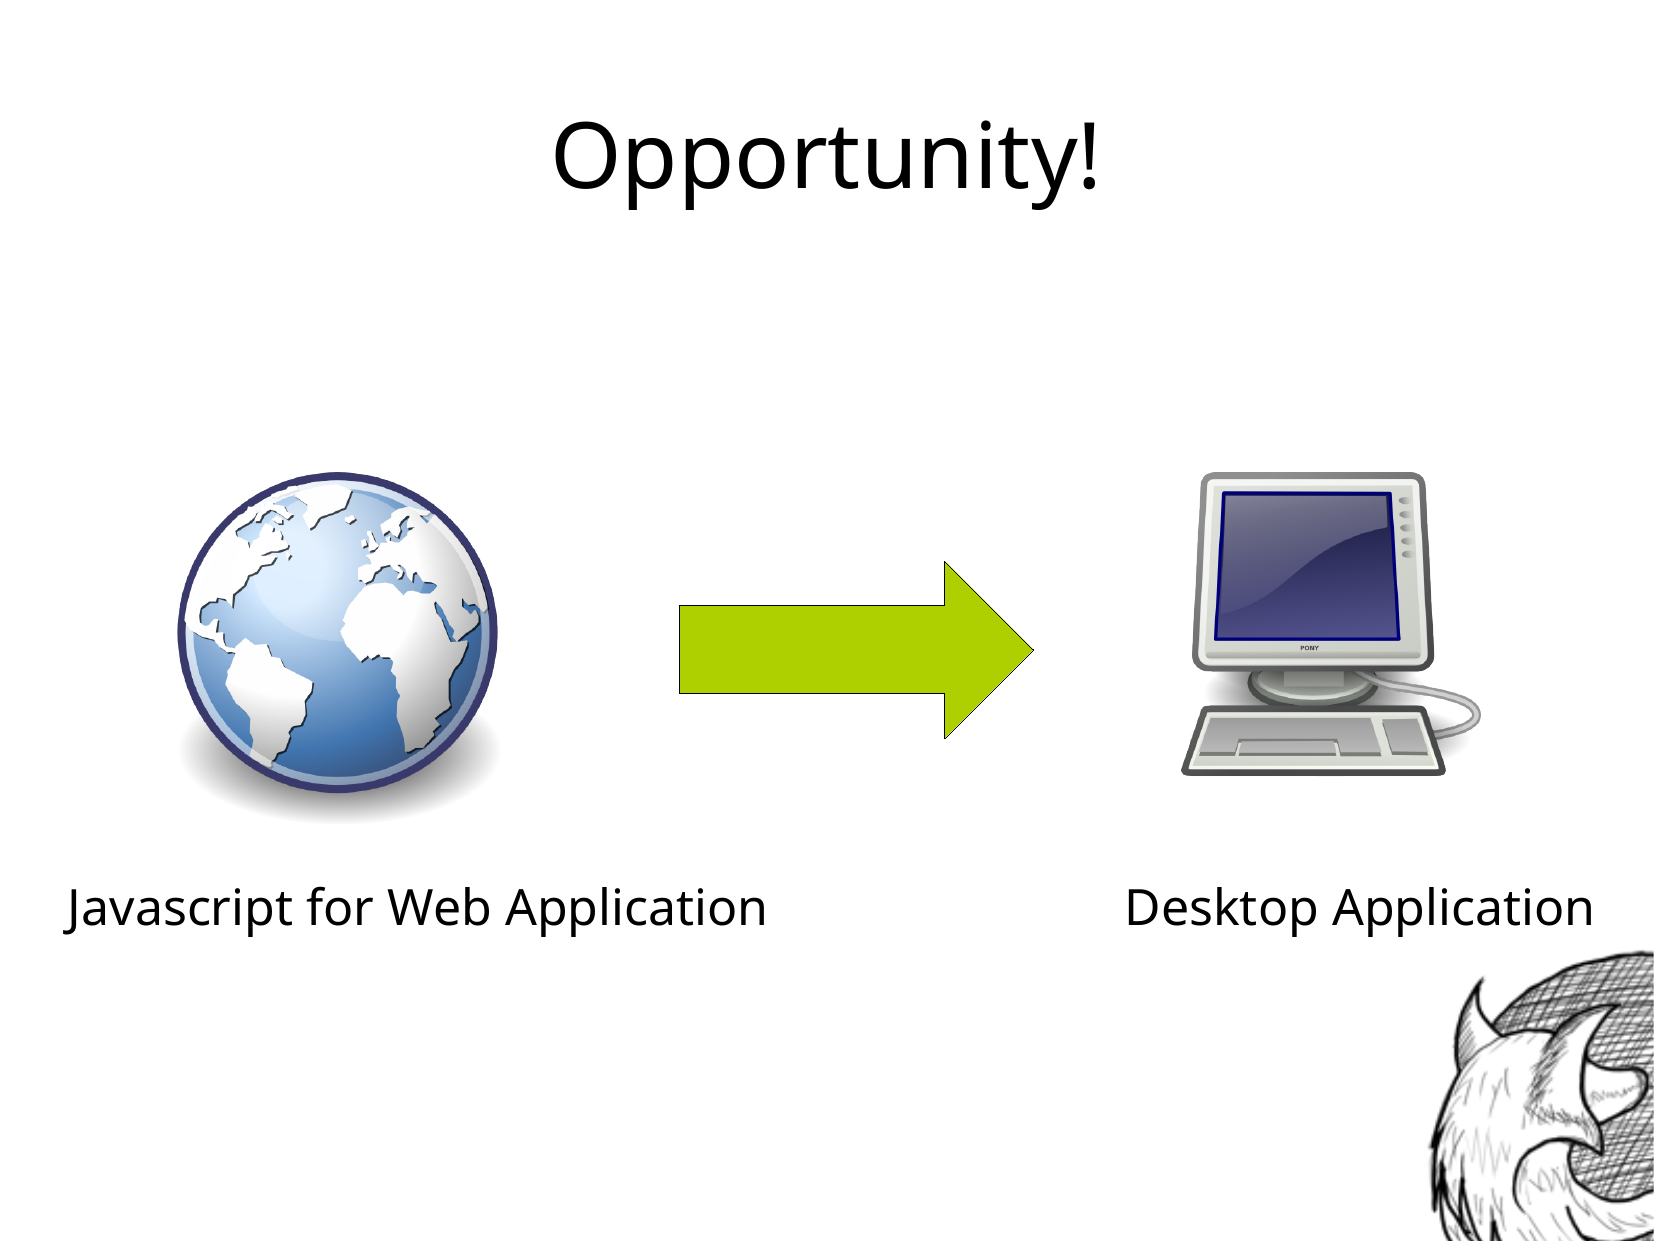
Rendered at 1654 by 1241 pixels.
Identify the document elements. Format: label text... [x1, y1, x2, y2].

title Opportunity! [82, 56, 1571, 250]
text_box [679, 561, 1034, 739]
picture [177, 472, 502, 825]
text_box Desktop Application [1109, 864, 1579, 940]
text_box Javascript for Web Application [53, 864, 747, 940]
picture [1386, 915, 1654, 1241]
picture [1181, 472, 1481, 777]
